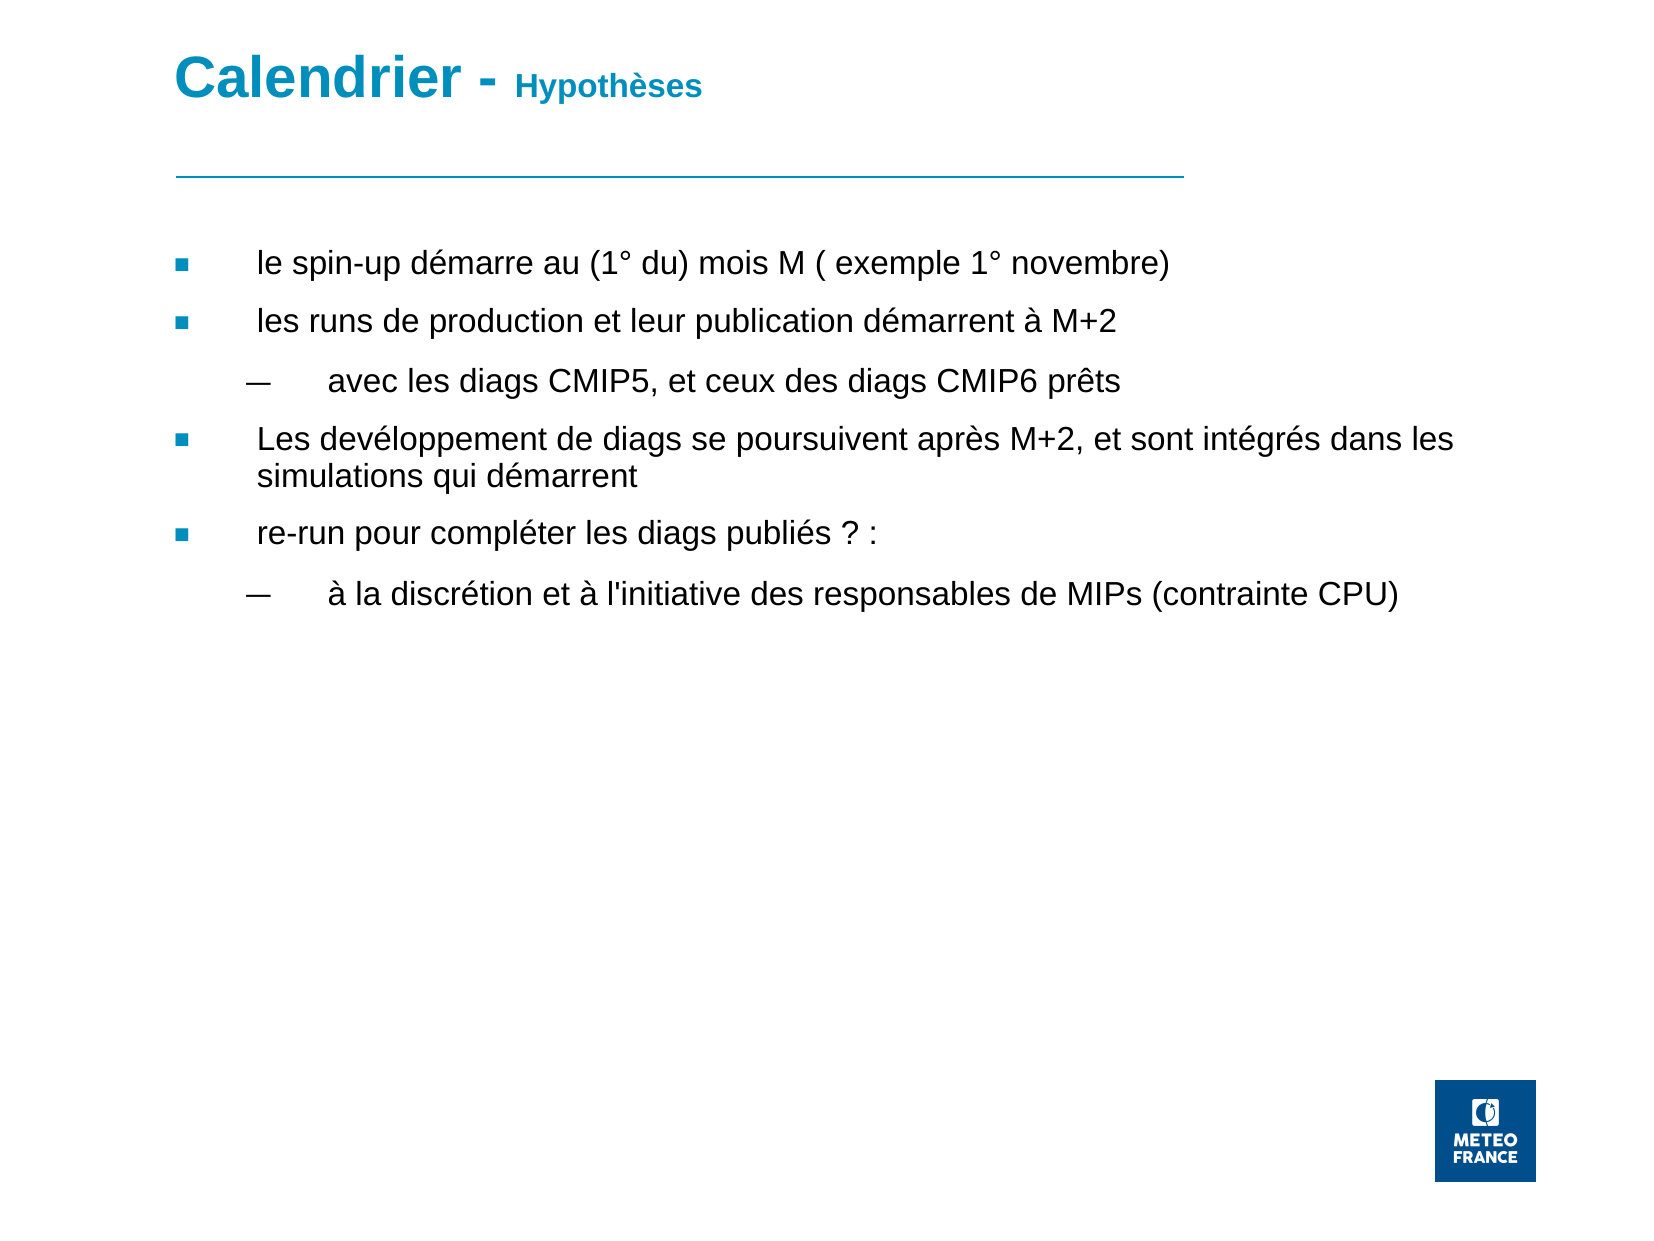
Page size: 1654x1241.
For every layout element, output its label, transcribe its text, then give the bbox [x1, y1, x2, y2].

title Calendrier - Hypothèses [174, 0, 1654, 156]
picture [1435, 1171, 1536, 1182]
list le spin-up démarre au (1° du) mois M ( exemple 1° novembre) les runs de production et leur publication démarrent à M+2 avec les diags CMIP5, et ceux des diags CMIP6 prêts Les devéloppement de diags se poursuivent après M+2, et sont intégrés dans les simulations qui démarrent re-run pour compléter les diags publiés ? : à la discrétion et à l'initiative des responsables de MIPs (contrainte CPU) [156, 187, 1571, 1171]
